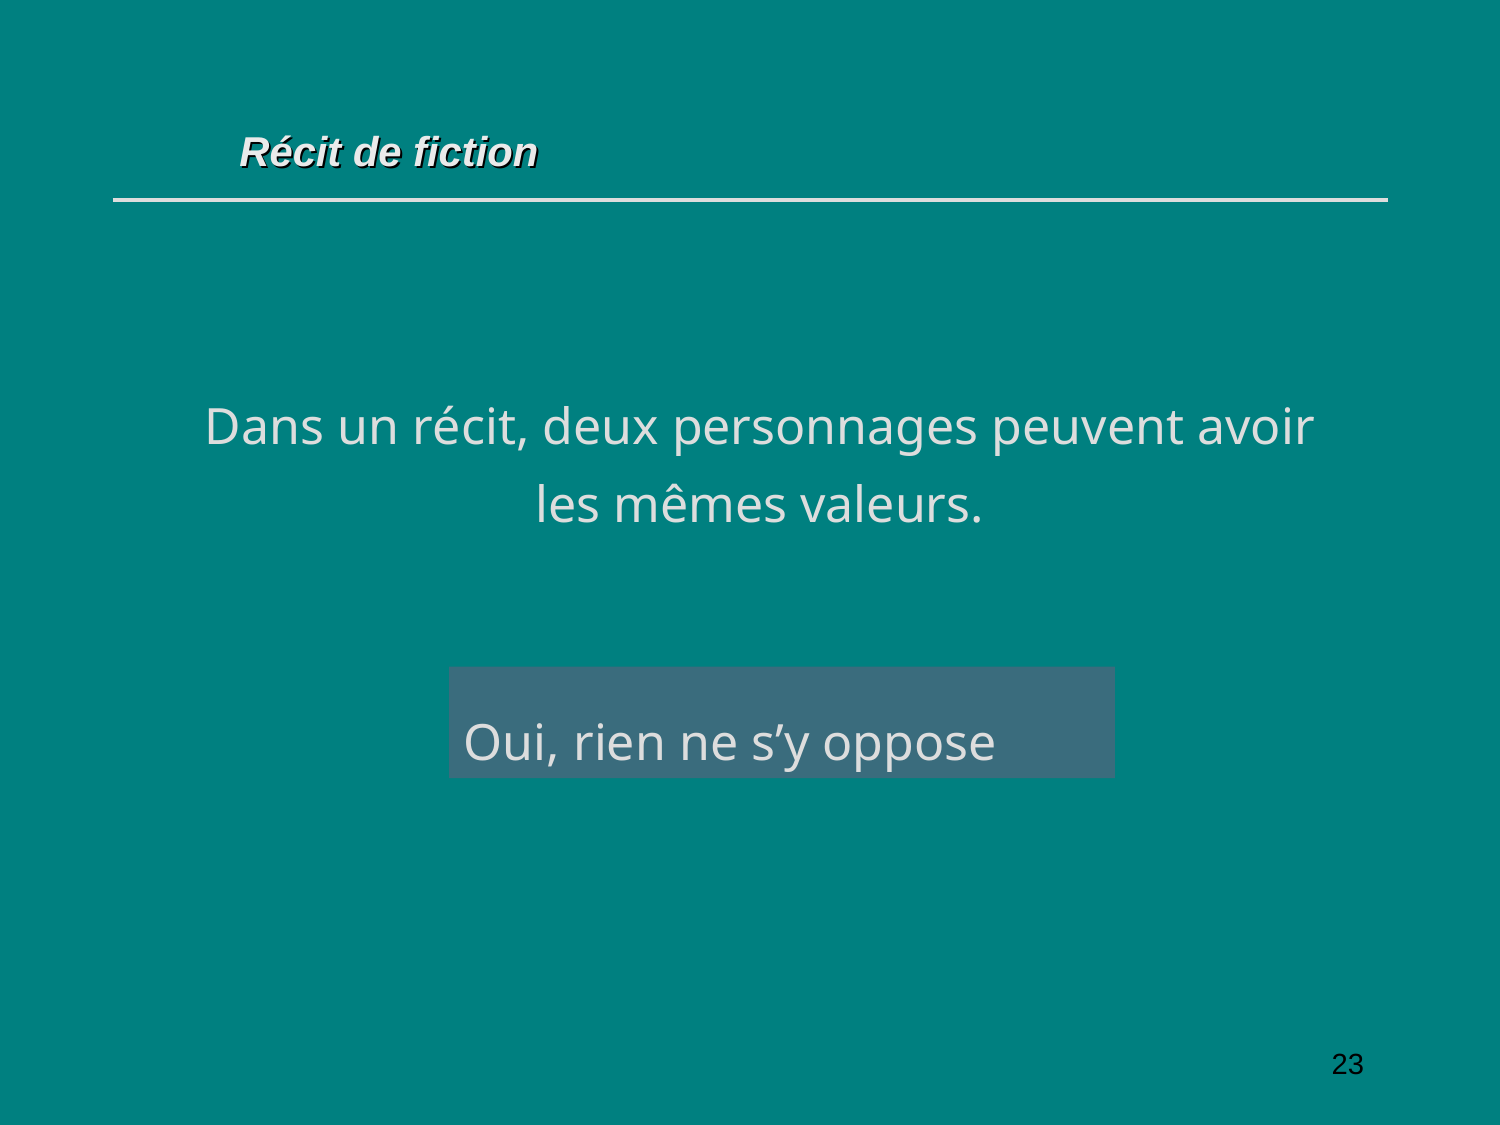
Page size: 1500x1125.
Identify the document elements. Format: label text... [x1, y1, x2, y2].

text_box Oui, rien ne s’y oppose [449, 666, 1115, 779]
text_box Récit de fiction [224, 116, 554, 183]
text_box Dans un récit, deux personnages peuvent avoir les mêmes valeurs. Oui / Non ? [182, 368, 1338, 723]
